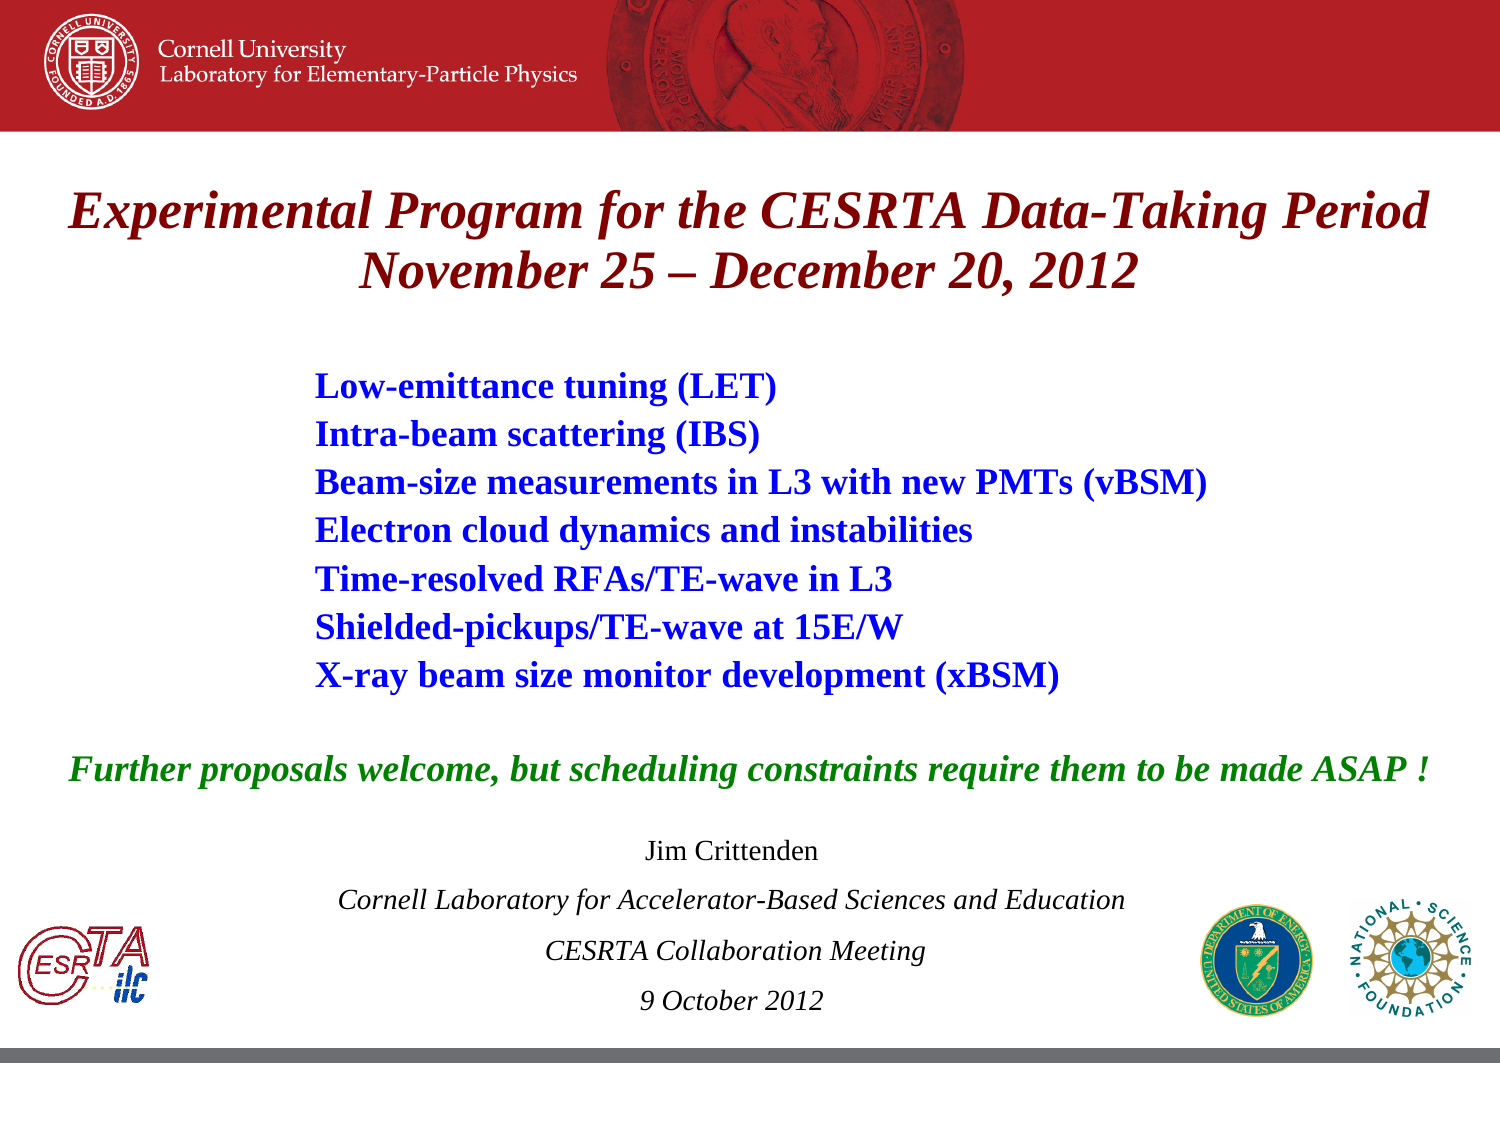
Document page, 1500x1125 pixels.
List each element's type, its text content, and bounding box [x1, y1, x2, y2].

title Low-emittance tuning (LET) Intra-beam scattering (IBS) Beam-size measurements in L3 with new PMTs (vBSM) Electron cloud dynamics and instabilities Time-resolved RFAs/TE-wave in L3 Shielded-pickups/TE-wave at 15E/W X-ray beam size monitor development (xBSM) [300, 353, 1261, 700]
title Experimental Program for the CESRTA Data-Taking Period November 25 – December 20, 2012 [0, 146, 1500, 334]
subtitle Jim Crittenden Cornell Laboratory for Accelerator-Based Sciences and Education CESRTA Collaboration Meeting 9 October 2012 [281, 826, 1182, 1024]
picture [1350, 899, 1471, 1017]
picture [0, 0, 1500, 132]
title Further proposals welcome, but scheduling constraints require them to be made ASAP ! [0, 712, 1500, 826]
picture [1200, 904, 1313, 1017]
picture [8, 899, 151, 1036]
